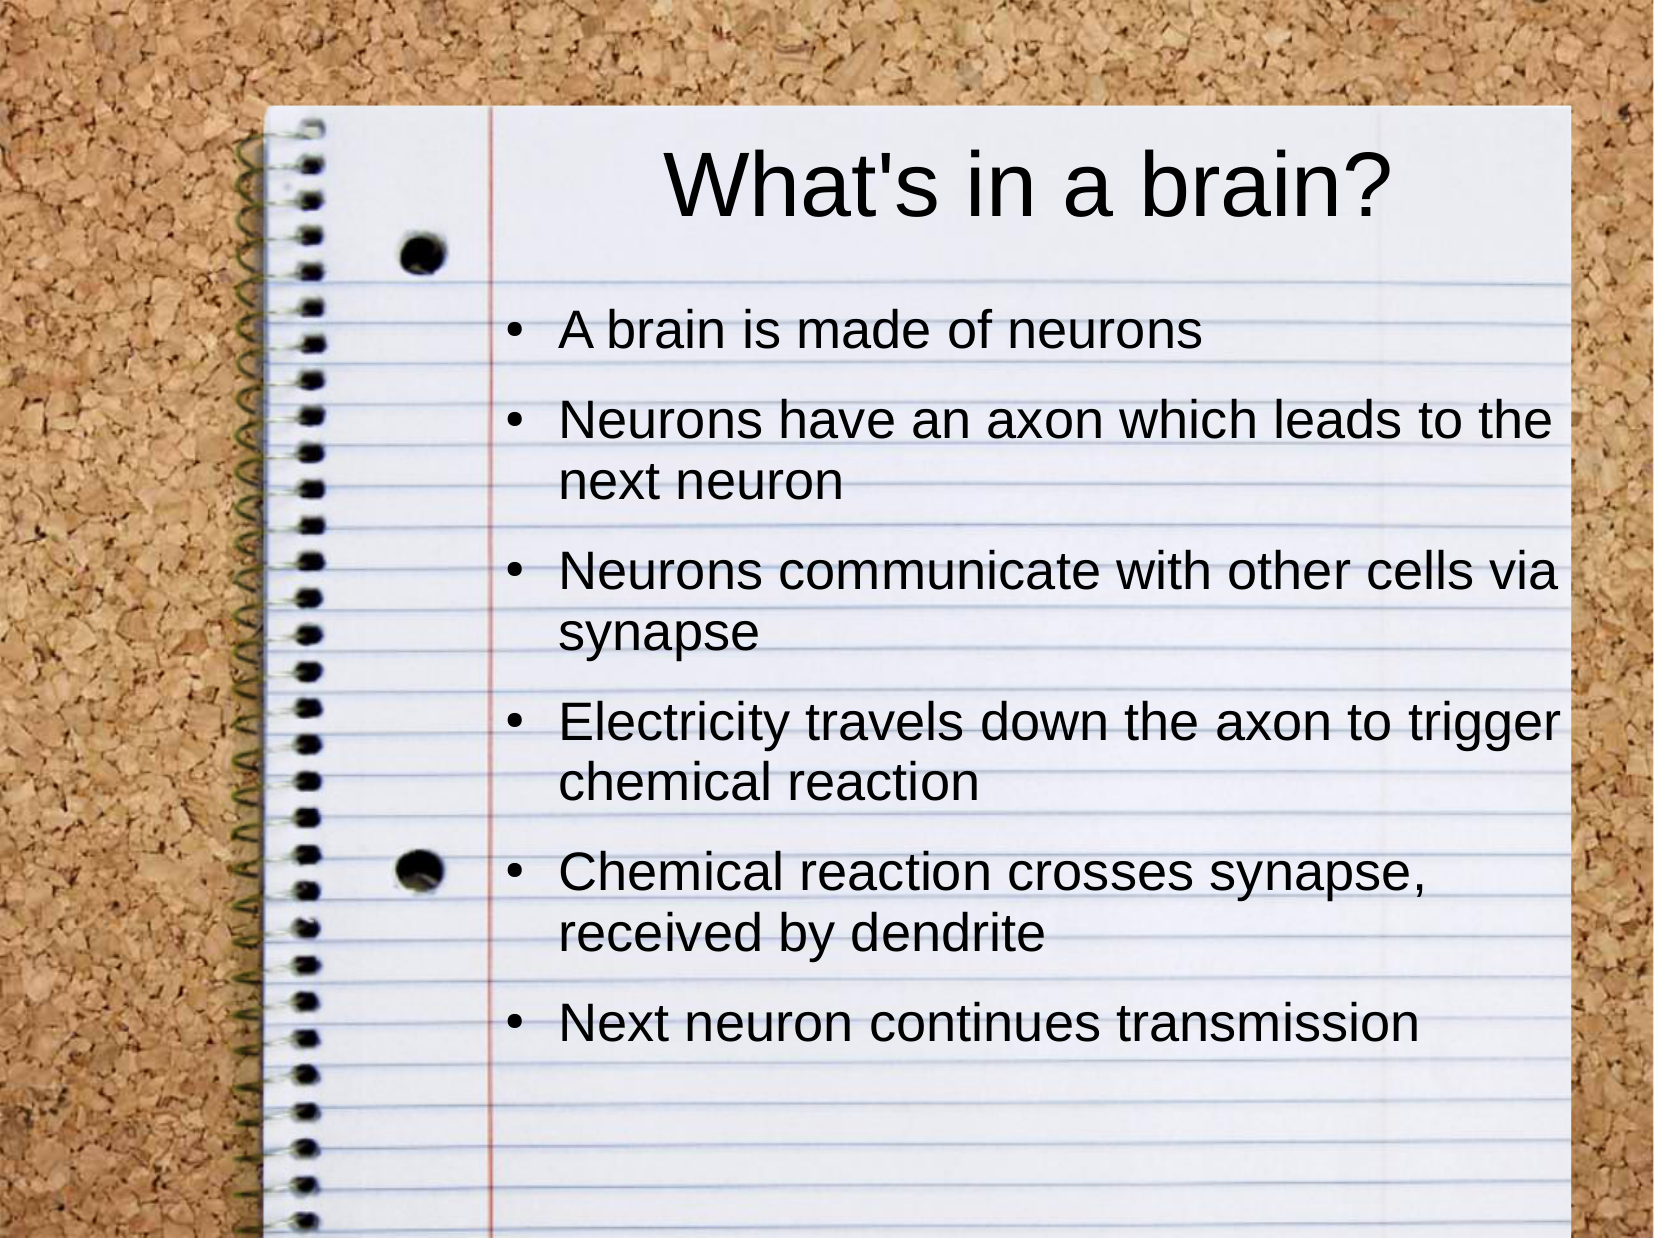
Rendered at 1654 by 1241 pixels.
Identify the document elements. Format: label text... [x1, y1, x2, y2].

list A brain is made of neurons Neurons have an axon which leads to the next neuron Neurons communicate with other cells via synapse Electricity travels down the axon to trigger chemical reaction Chemical reaction crosses synapse, received by dendrite Next neuron continues transmission [487, 300, 1571, 1238]
title What's in a brain? [487, 112, 1571, 257]
picture [0, 0, 1654, 1238]
